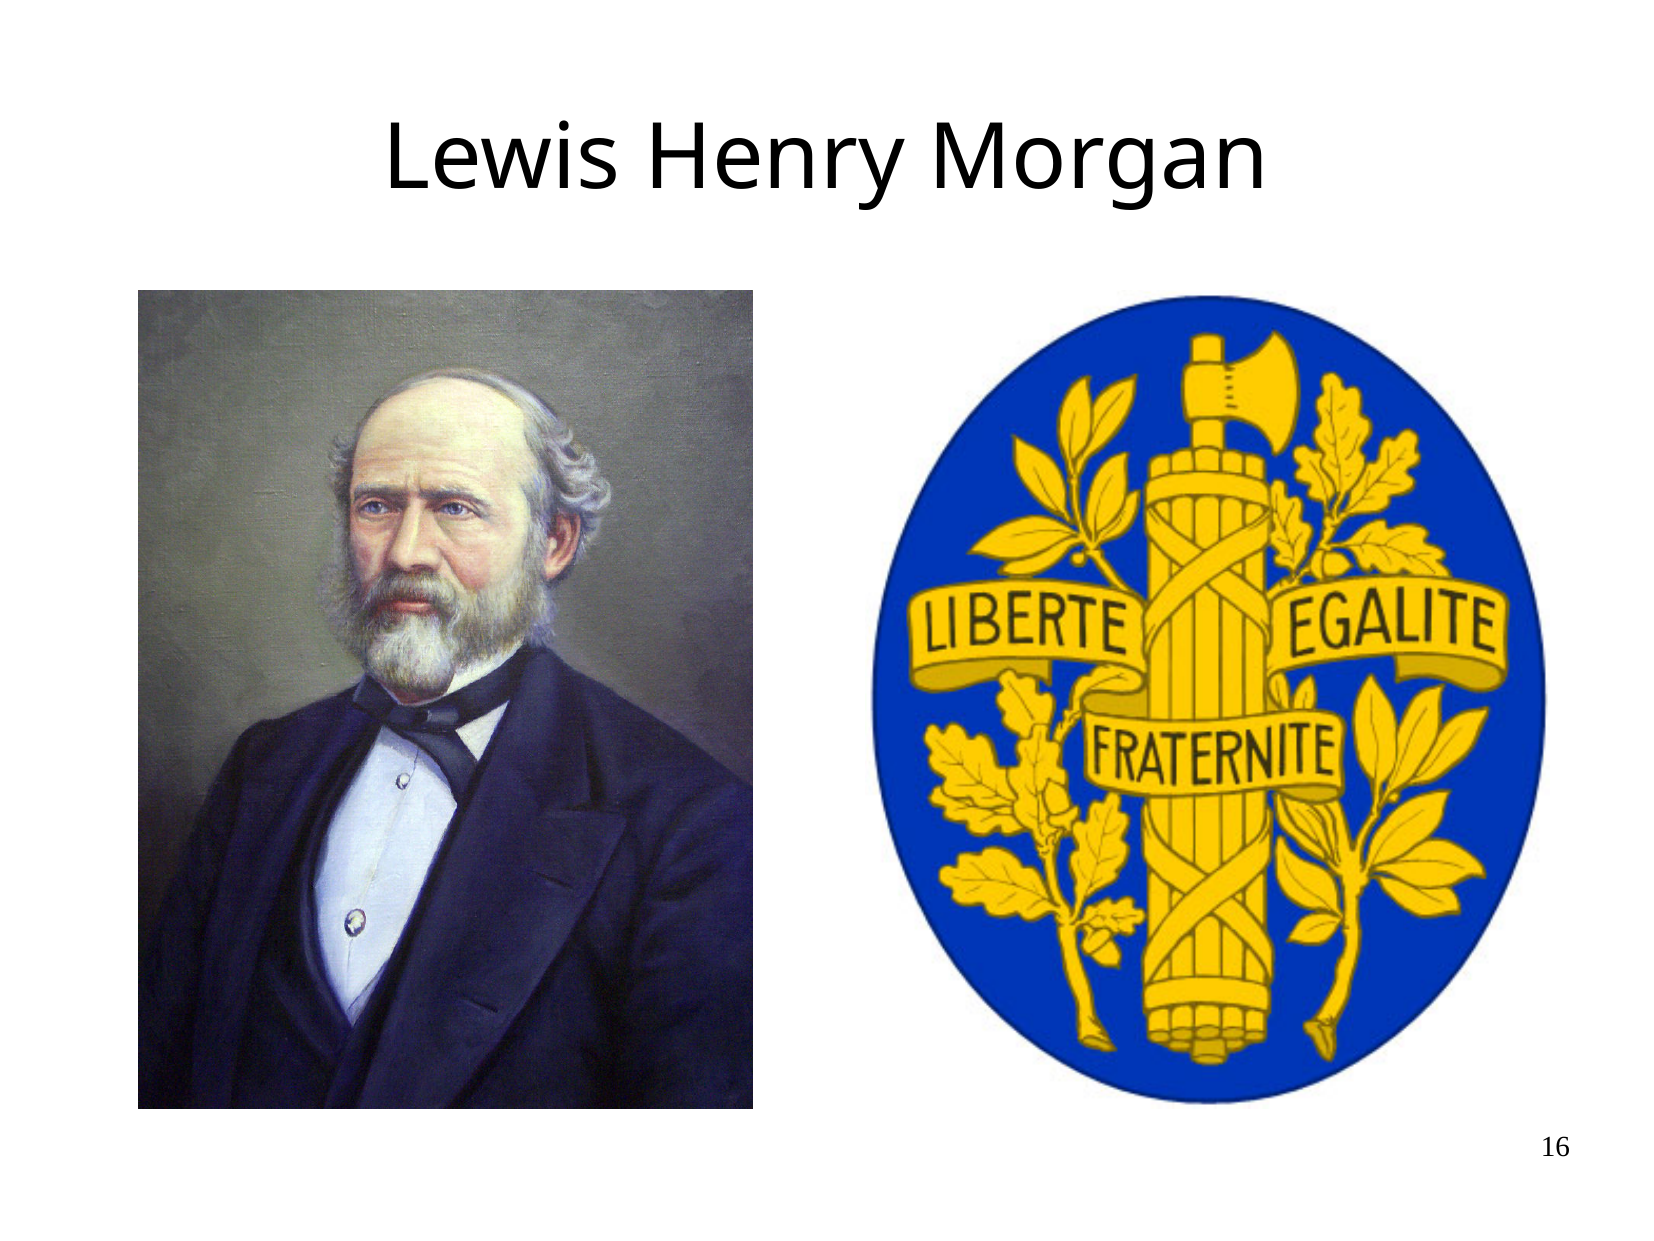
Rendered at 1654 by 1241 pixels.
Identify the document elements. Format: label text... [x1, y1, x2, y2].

title Lewis Henry Morgan [82, 49, 1571, 257]
picture [865, 290, 1550, 1109]
picture [138, 290, 753, 1109]
